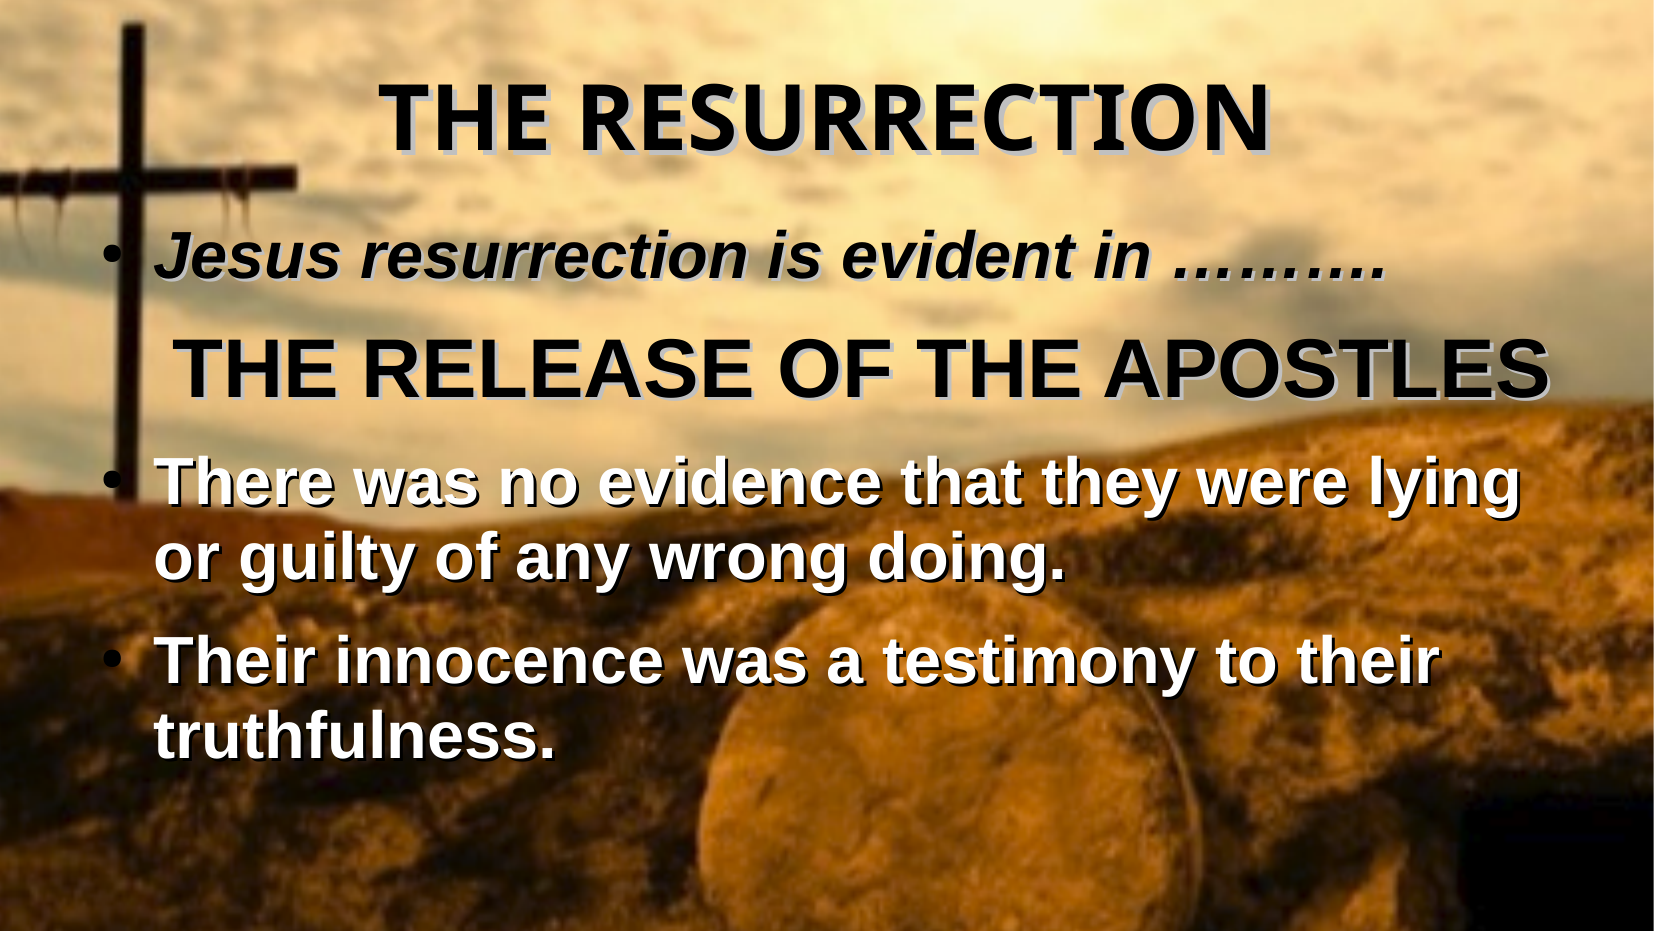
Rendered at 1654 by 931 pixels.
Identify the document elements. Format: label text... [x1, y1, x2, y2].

title THE RESURRECTION [82, 37, 1571, 193]
picture [0, 0, 1654, 931]
list Jesus resurrection is evident in ………. THE RELEASE OF THE APOSTLES There was no evidence that they were lying or guilty of any wrong doing. Their innocence was a testimony to their truthfulness. [82, 217, 1571, 901]
